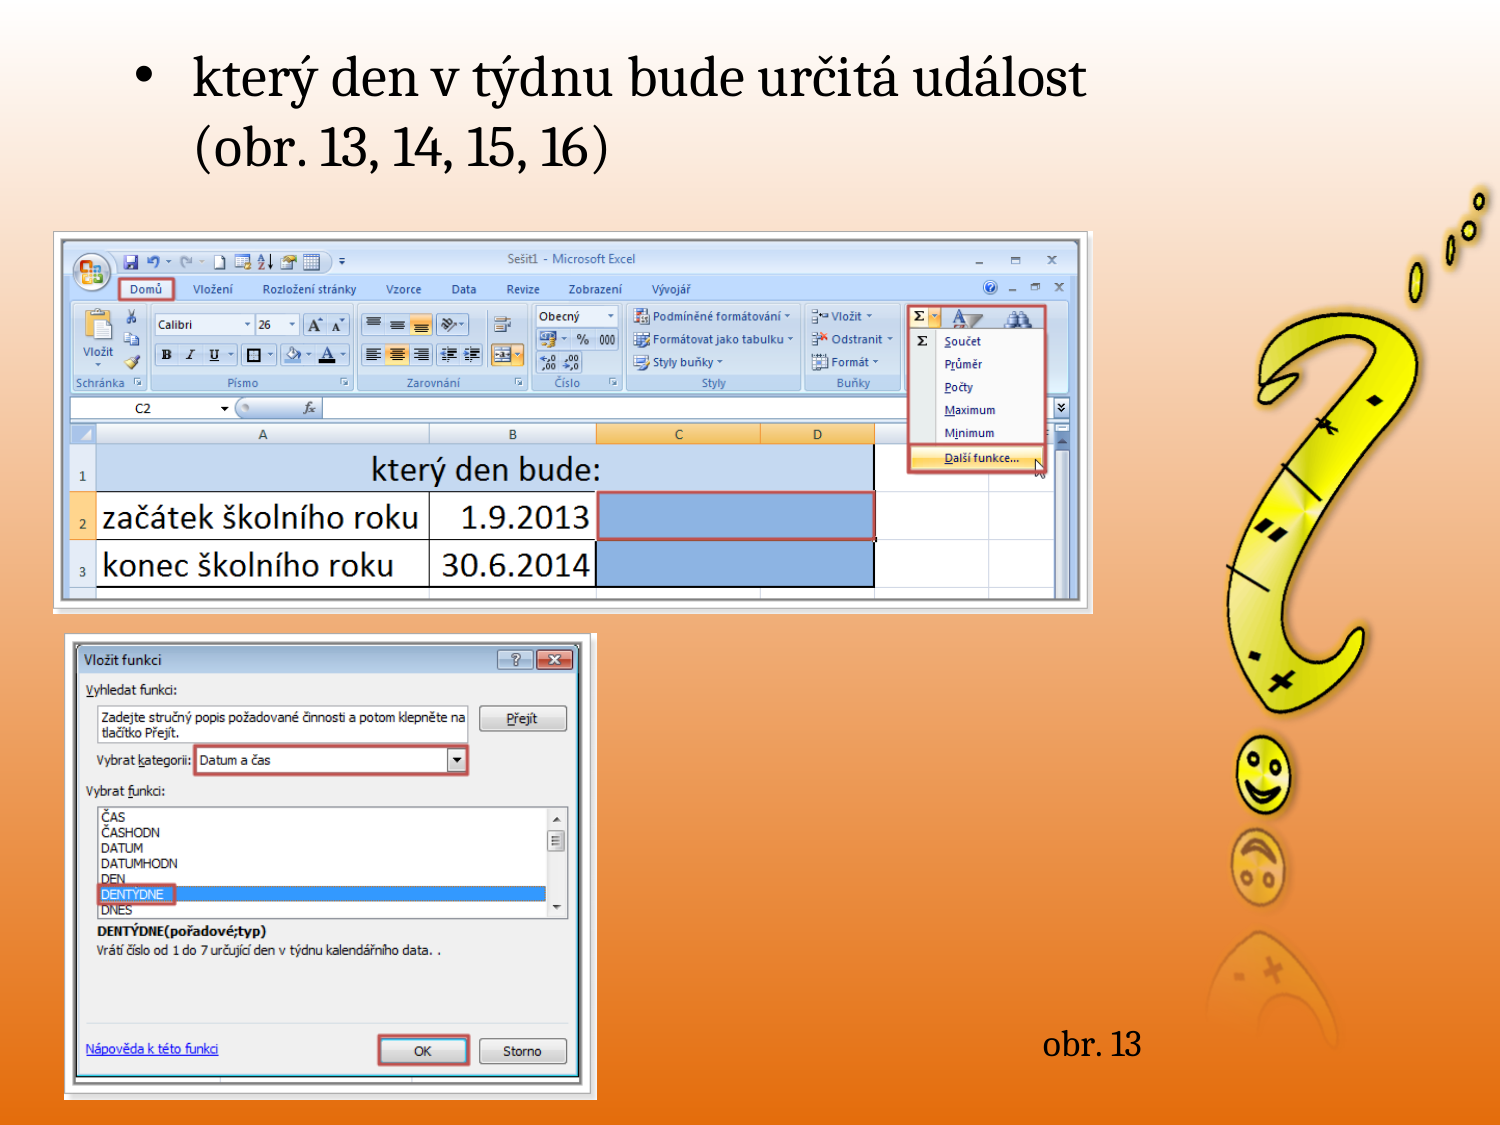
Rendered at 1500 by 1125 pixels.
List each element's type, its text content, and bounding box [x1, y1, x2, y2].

text_box který den v týdnu bude určitá událost (obr. 13, 14, 15, 16) [0, 30, 1235, 187]
picture [53, 231, 1093, 614]
text_box obr. 13 [1028, 1011, 1157, 1072]
picture [1171, 160, 1500, 1125]
picture [64, 633, 597, 1100]
